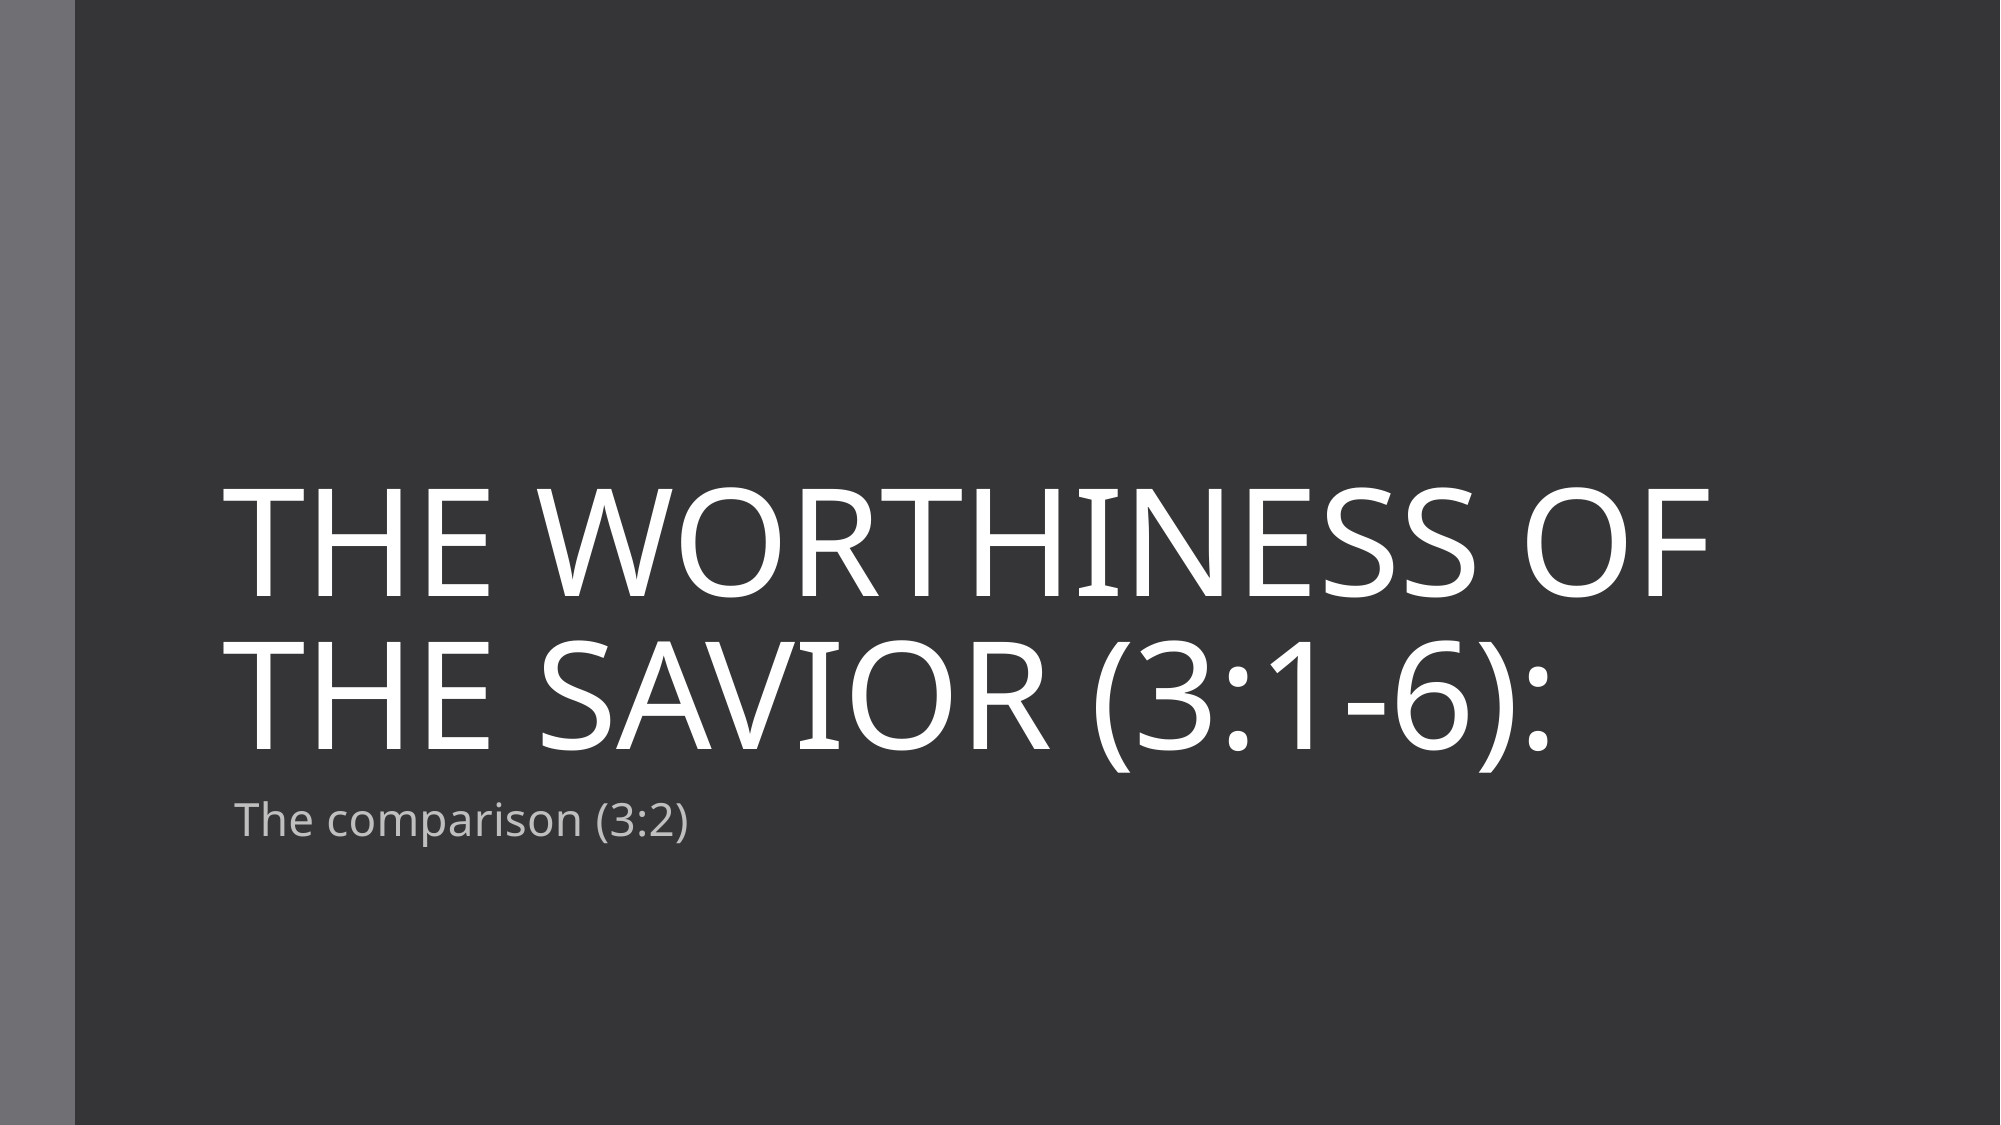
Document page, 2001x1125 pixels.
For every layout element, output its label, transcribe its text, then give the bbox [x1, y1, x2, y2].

title THE WORTHINESS OF THE SAVIOR (3:1-6): [206, 124, 1752, 787]
subtitle The comparison (3:2) [206, 787, 1752, 1066]
